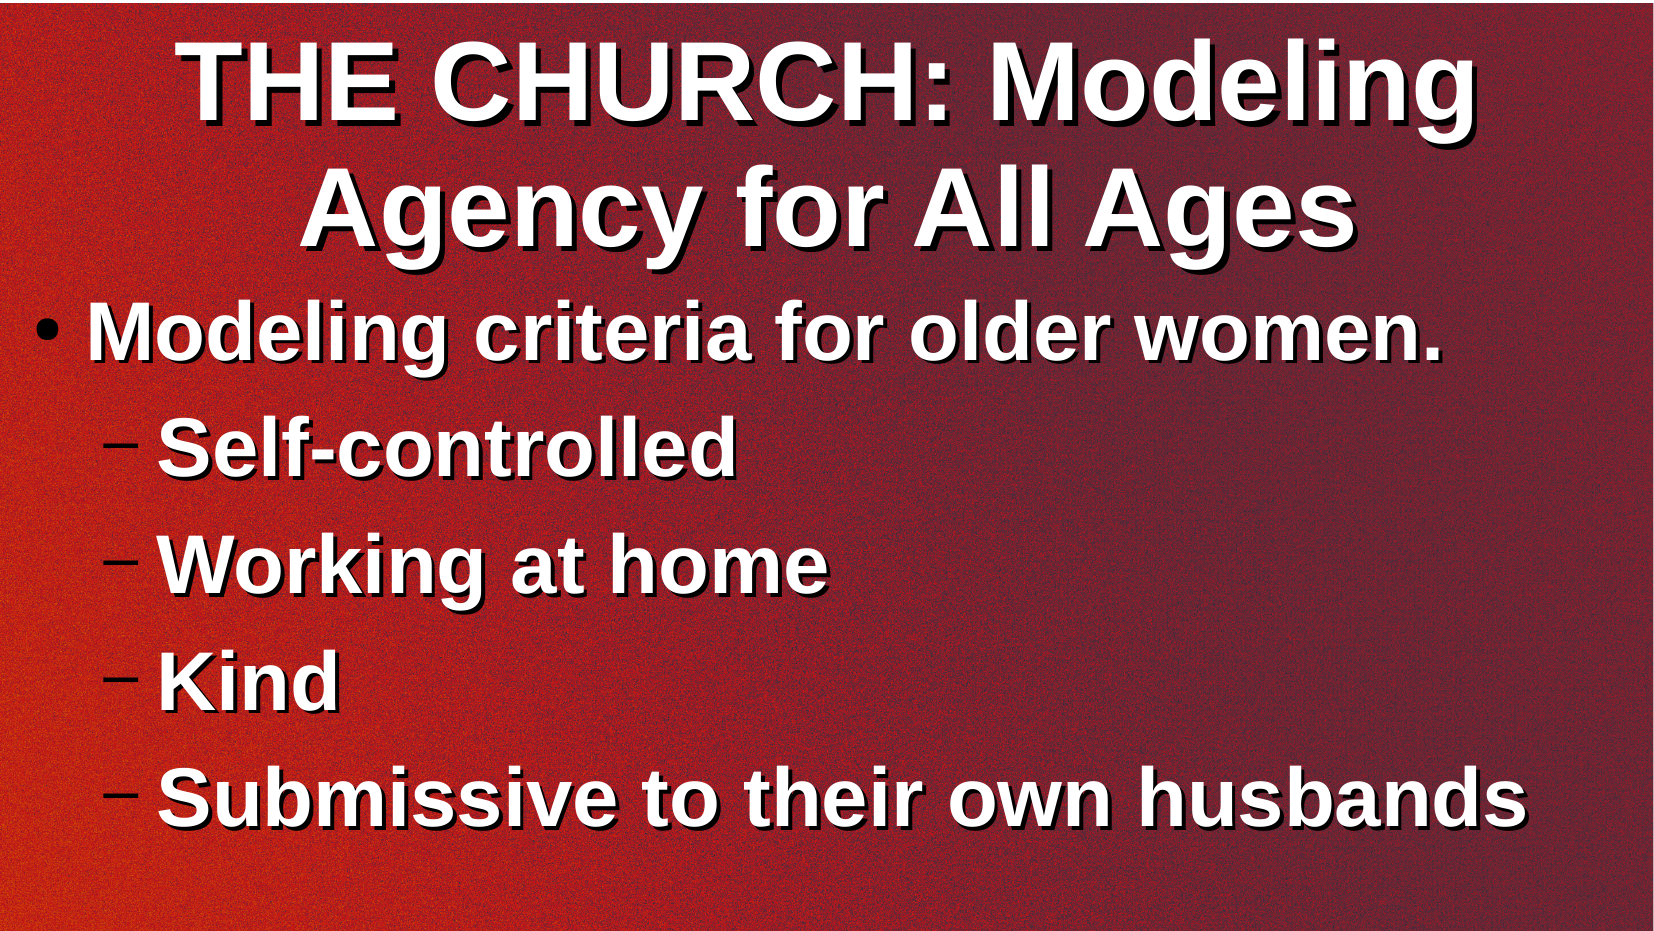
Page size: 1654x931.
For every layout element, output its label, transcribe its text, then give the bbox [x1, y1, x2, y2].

list Modeling criteria for older women. Self-controlled Working at home Kind Submissive to their own husbands [15, 285, 1651, 931]
picture [0, 3, 1654, 931]
title THE CHURCH: Modeling Agency for All Ages [1, 18, 1654, 271]
